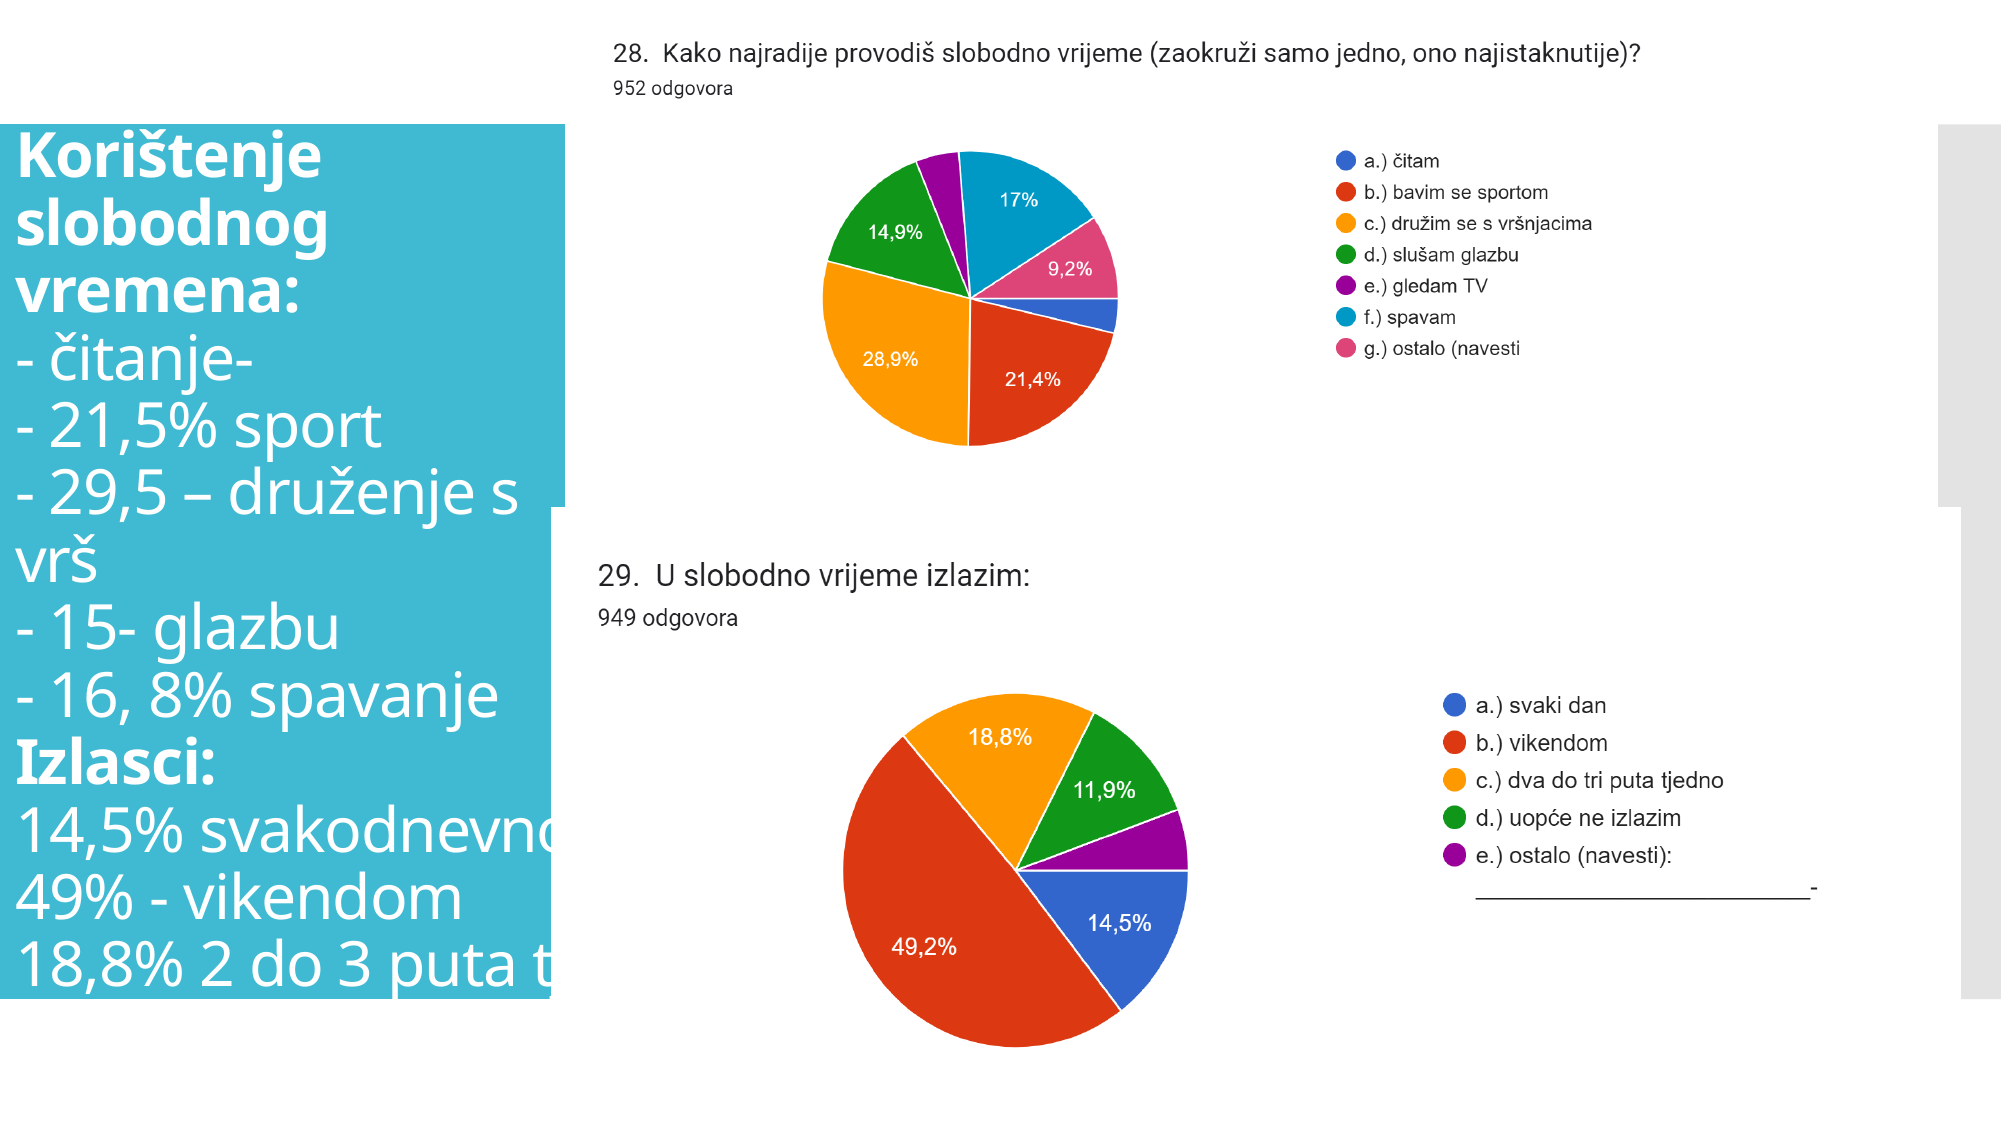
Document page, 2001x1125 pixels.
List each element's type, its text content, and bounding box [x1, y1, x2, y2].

title Korištenje slobodnog vremena: - čitanje- - 21,5% sport - 29,5 – druženje s vrš - 15- glazbu - 16, 8% spavanje Izlasci: 14,5% svakodnevno 49% - vikendom 18,8% 2 do 3 puta tj. 12% ne izlazi [0, 116, 621, 1008]
picture [573, 0, 1779, 502]
picture [551, 508, 1961, 1115]
